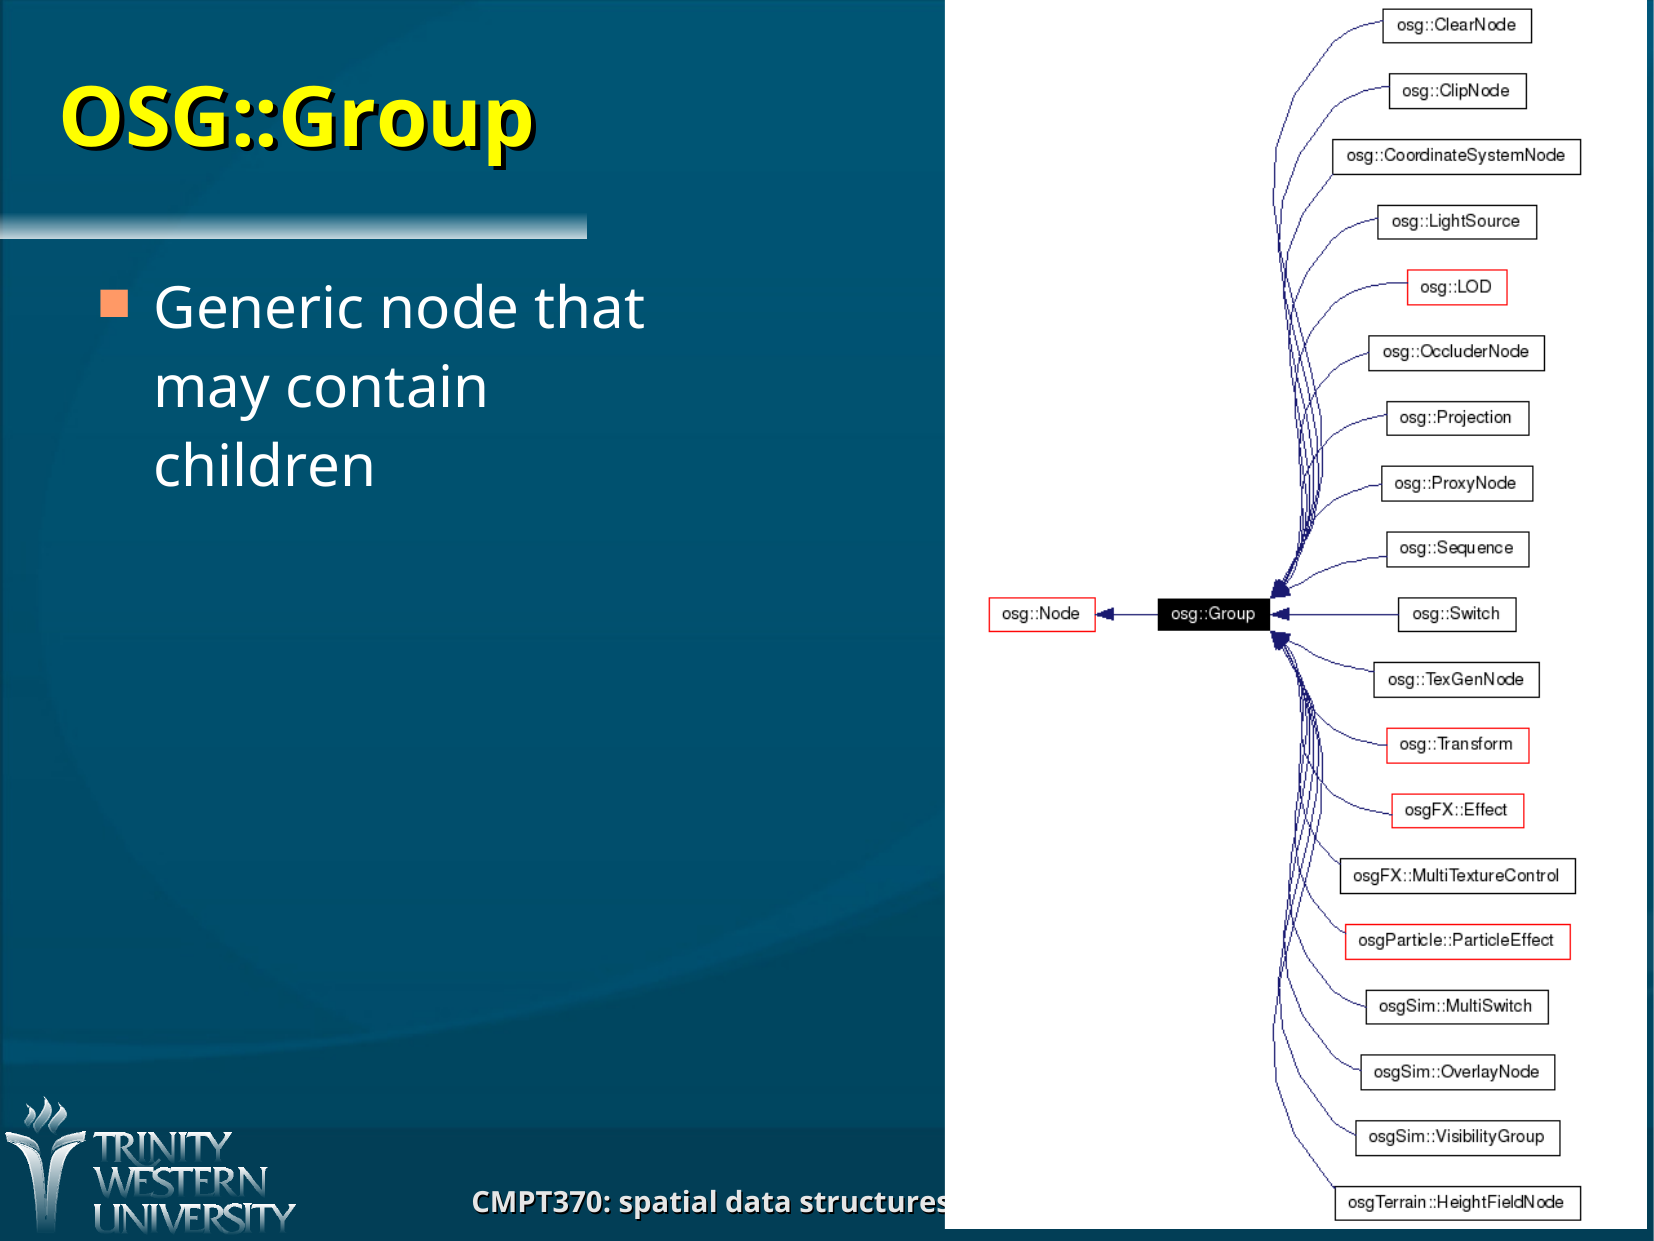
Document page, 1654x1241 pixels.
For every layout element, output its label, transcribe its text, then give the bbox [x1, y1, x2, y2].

title OSG::Group [59, 27, 944, 201]
picture [38, 1227, 54, 1232]
picture [0, 214, 586, 232]
picture [943, 0, 1654, 1228]
picture [0, 233, 586, 238]
list Generic node that may contain children [82, 266, 798, 1094]
